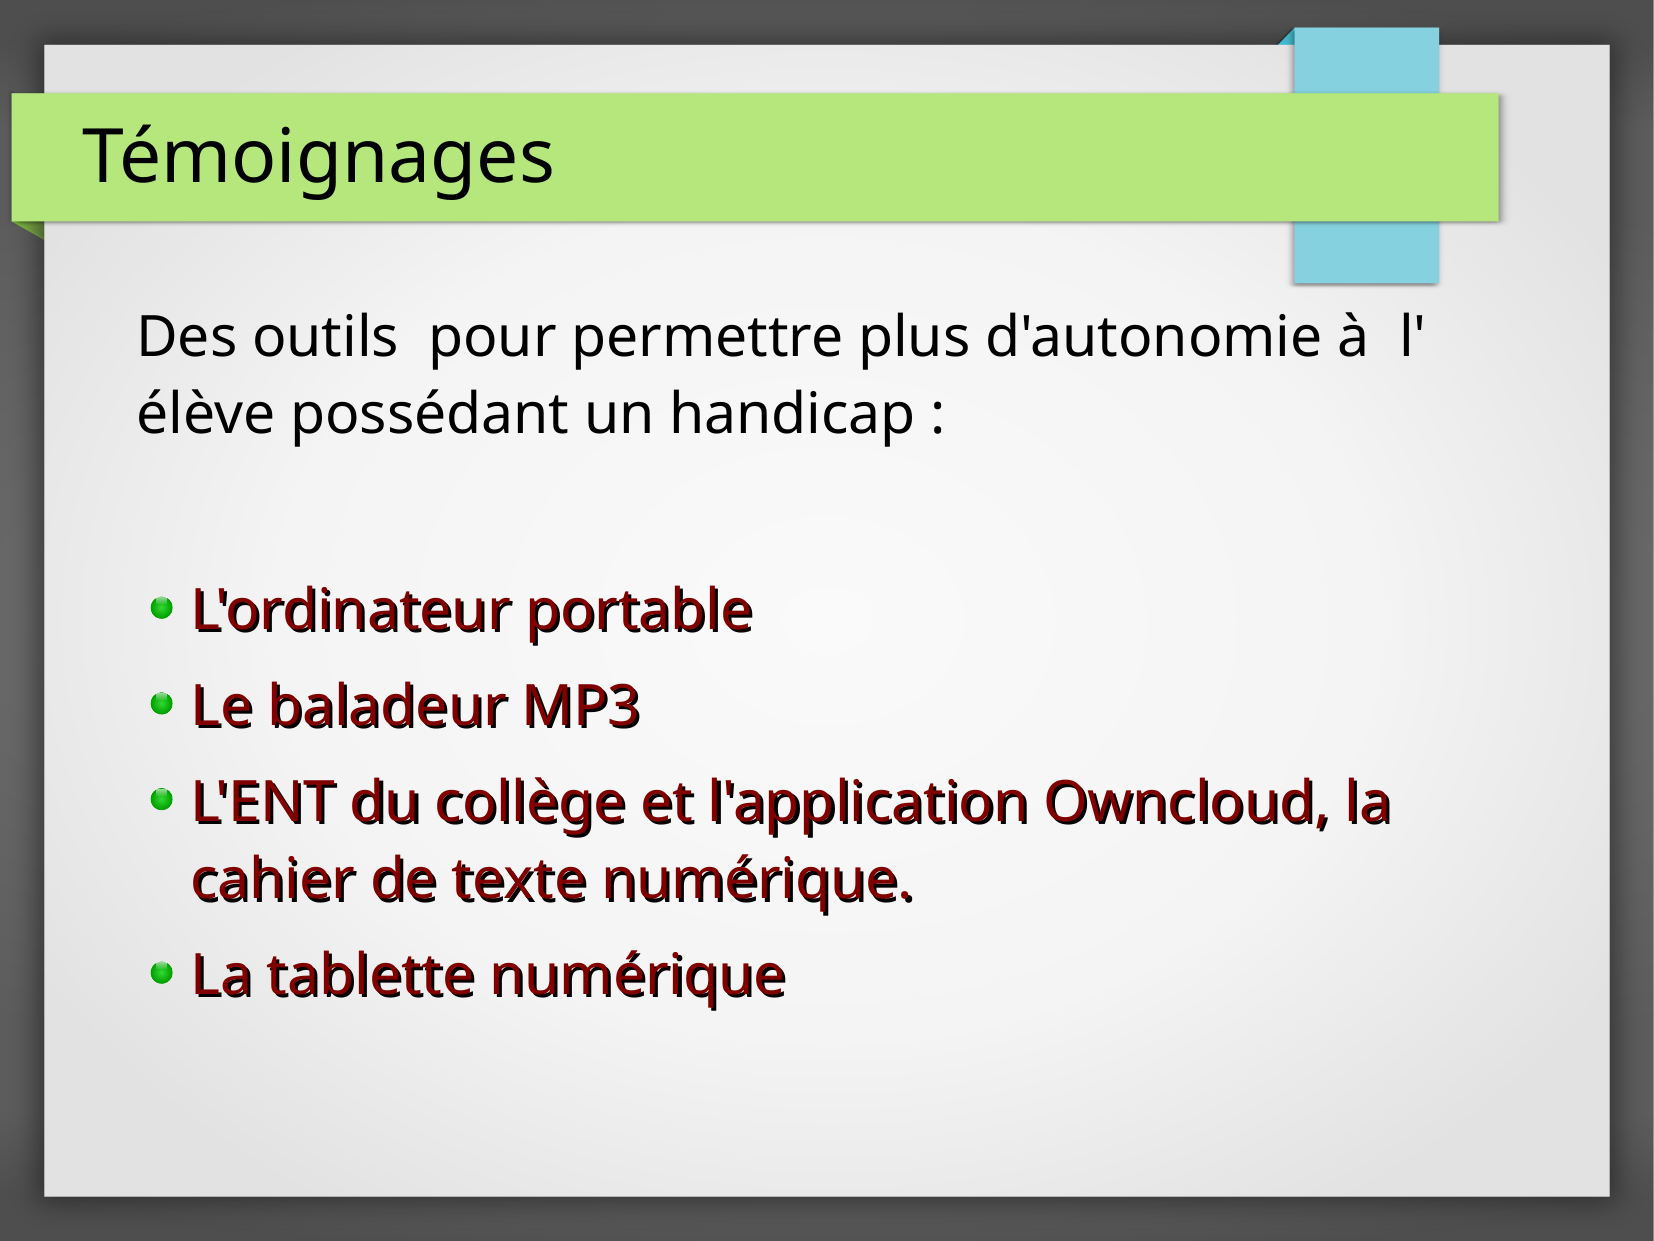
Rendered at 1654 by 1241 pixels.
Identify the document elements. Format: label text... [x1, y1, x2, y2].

title Témoignages [82, 94, 1264, 213]
picture [0, 0, 1654, 1241]
list Des outils pour permettre plus d'autonomie à l' élève possédant un handicap : L'ordinateur portable Le baladeur MP3 L'ENT du collège et l'application Owncloud, la cahier de texte numérique. La tablette numérique [82, 295, 1571, 1015]
